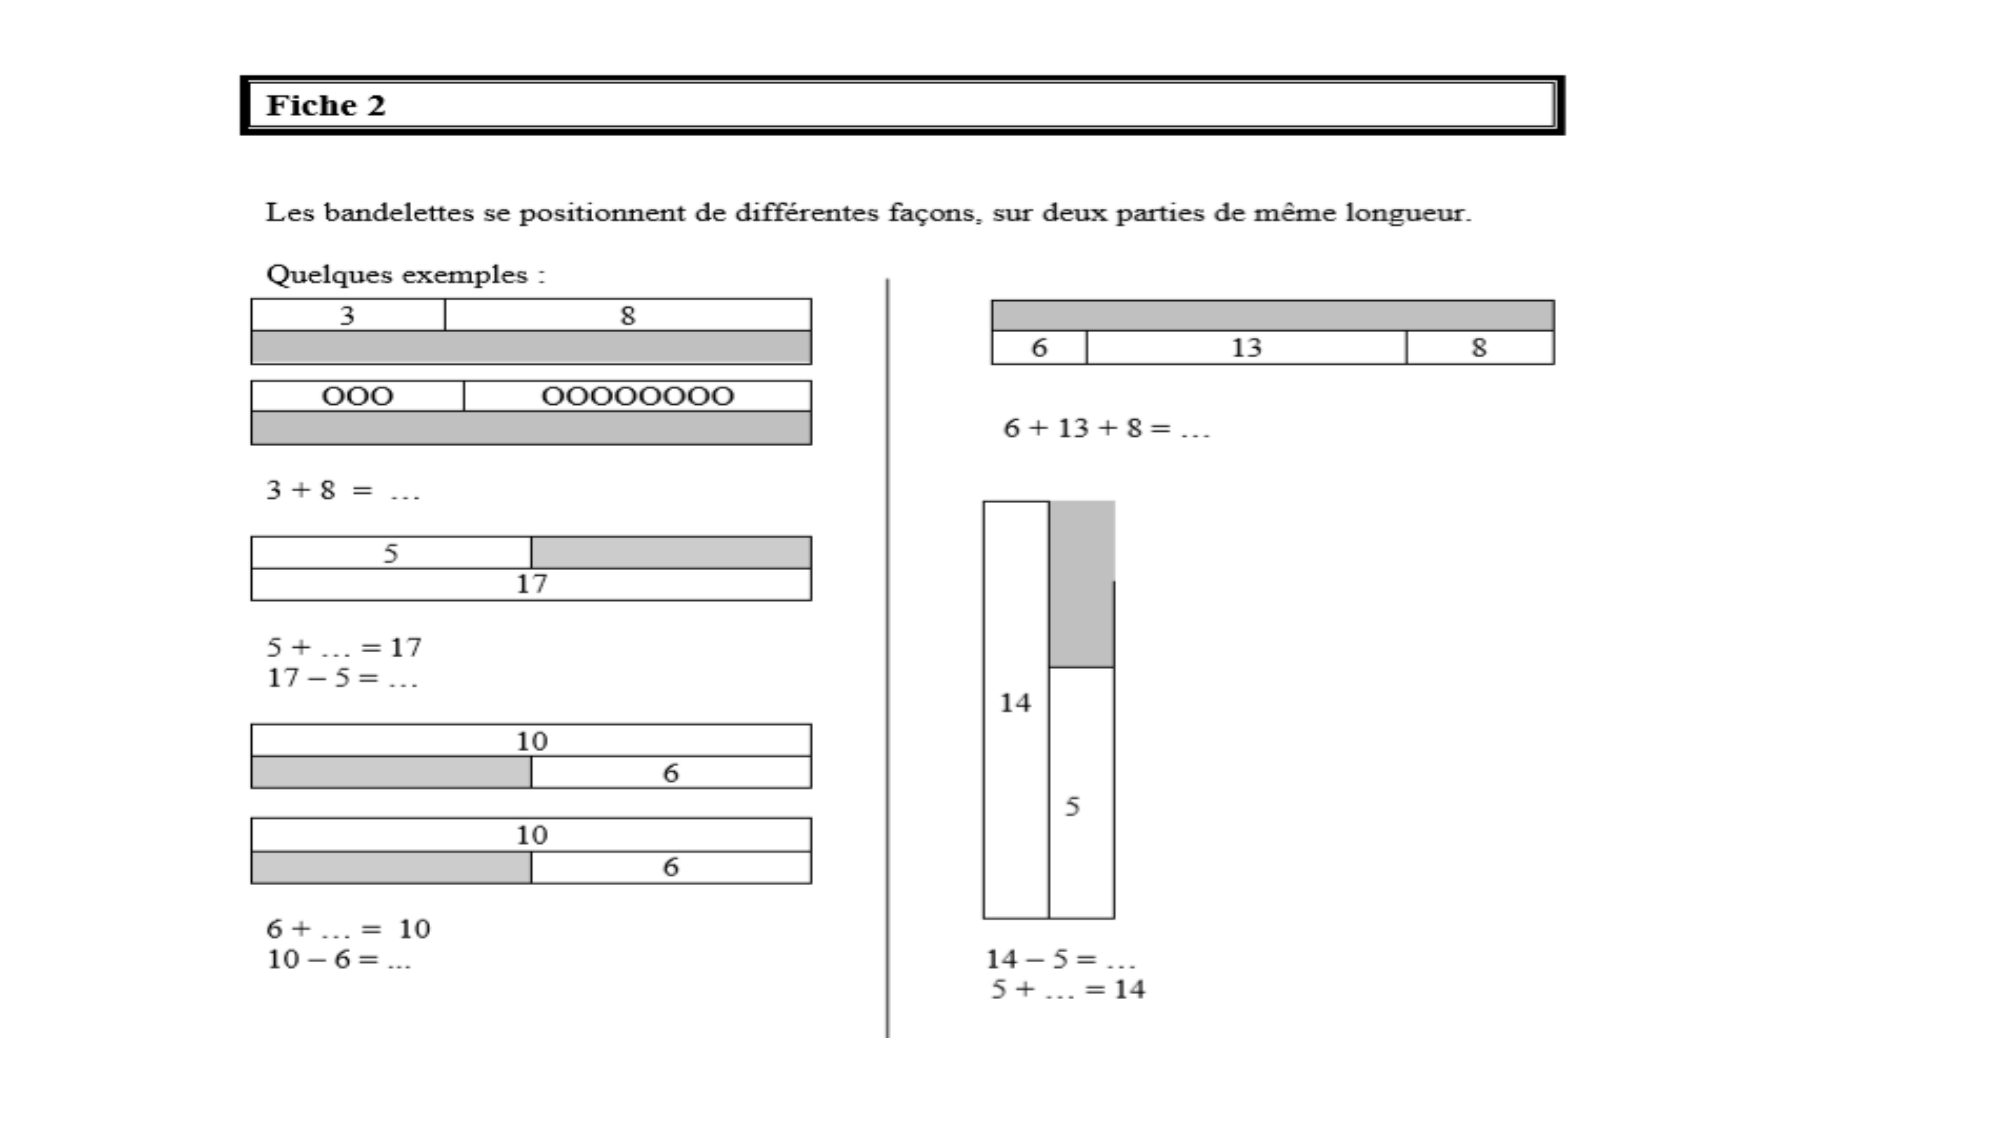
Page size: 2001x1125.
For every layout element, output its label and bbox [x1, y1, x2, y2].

picture [107, 47, 1672, 1038]
